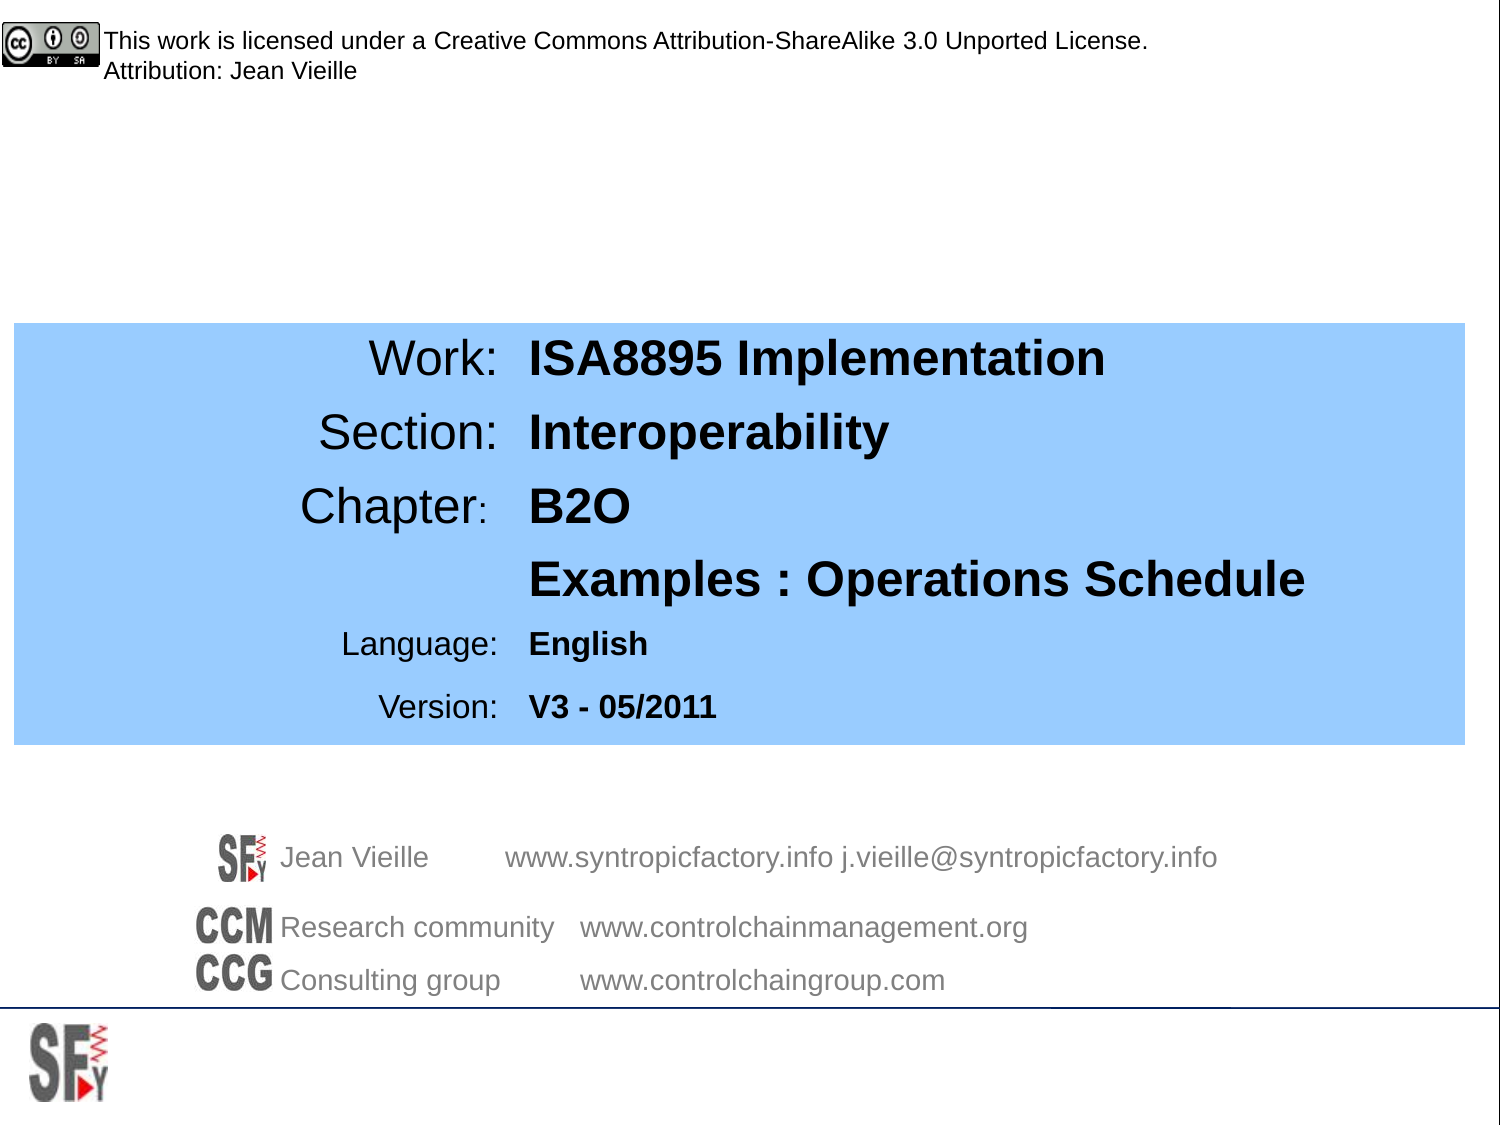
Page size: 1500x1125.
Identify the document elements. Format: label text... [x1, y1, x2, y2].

picture [218, 834, 266, 882]
table_cell Chapter: [14, 470, 513, 544]
picture [194, 952, 273, 992]
table_cell [14, 544, 513, 618]
table_cell B2O [513, 470, 1465, 544]
table_cell Interoperability [513, 397, 1465, 470]
table_cell V3 - 05/2011 [513, 681, 1465, 745]
table_cell Version: [14, 681, 513, 745]
table_header Work: [14, 323, 513, 397]
table_cell Examples : Operations Schedule [513, 544, 1465, 618]
picture [2, 22, 100, 67]
picture [29, 1023, 108, 1102]
table_cell English [513, 618, 1465, 681]
table_header ISA8895 Implementation [513, 323, 1465, 397]
table_cell Language: [14, 618, 513, 681]
table_cell Section: [14, 397, 513, 470]
picture [194, 905, 273, 944]
